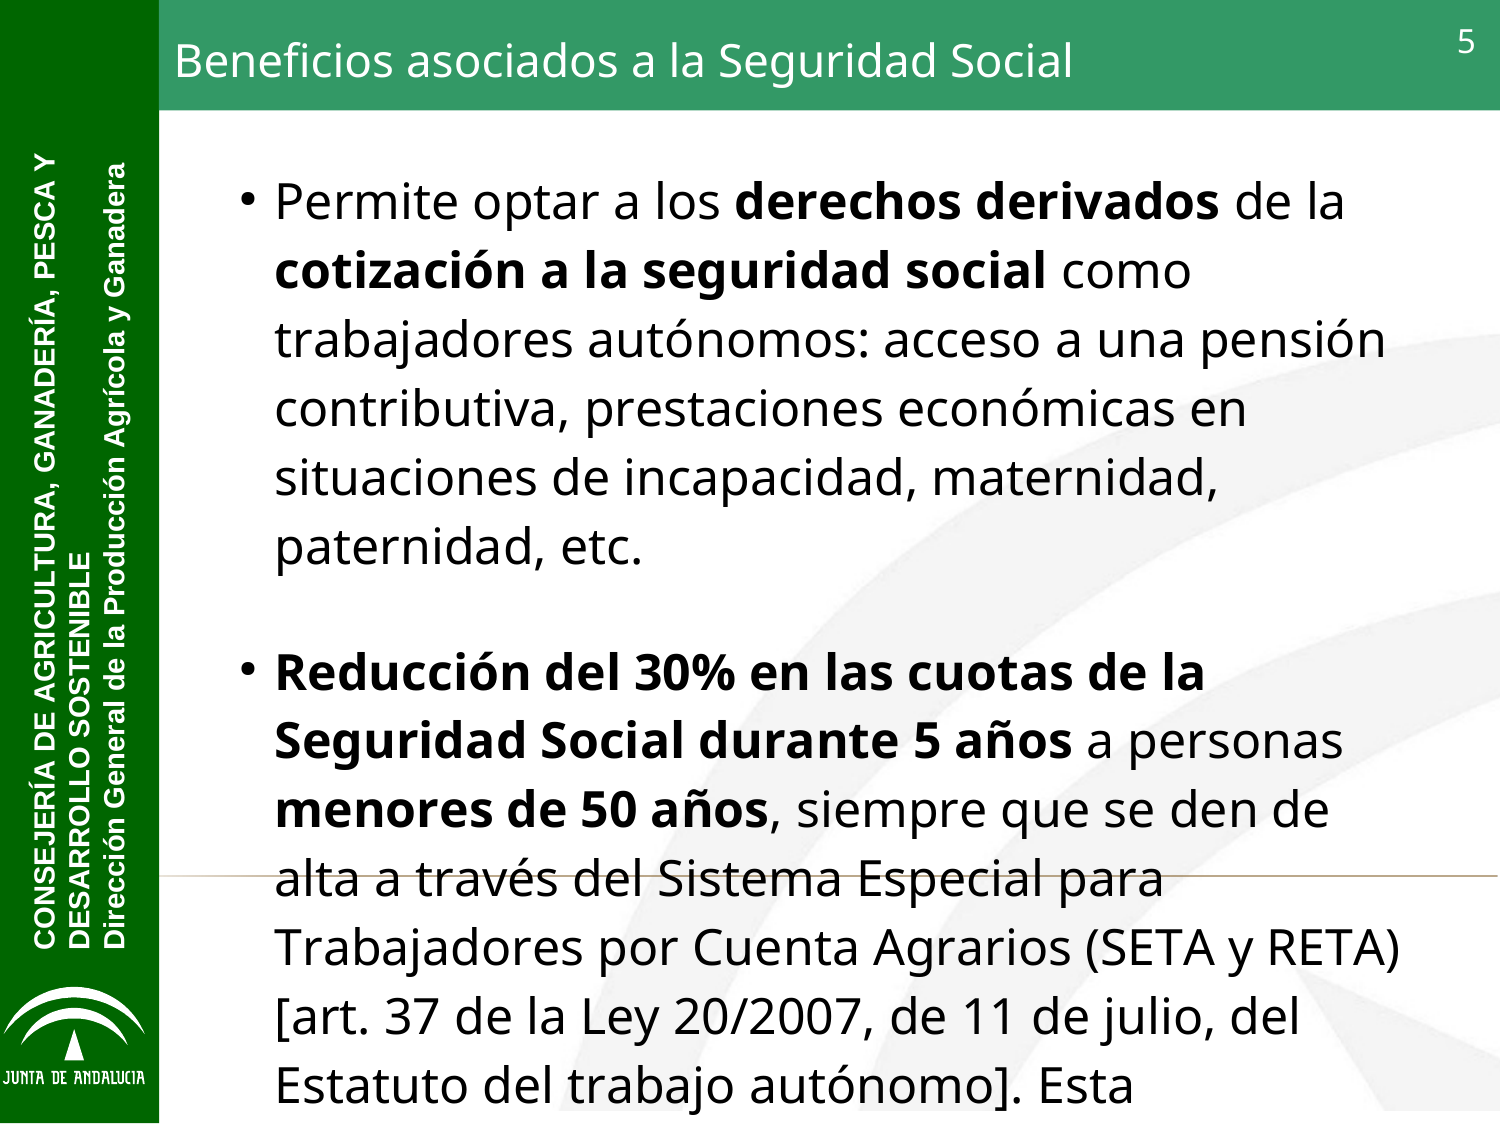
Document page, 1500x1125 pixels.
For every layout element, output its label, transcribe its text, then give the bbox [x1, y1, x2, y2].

text_box 5 [1442, 12, 1489, 68]
picture [425, 186, 1500, 1111]
text_box Beneficios asociados a la Seguridad Social [158, 0, 1500, 111]
text_box Permite optar a los derechos derivados de la cotización a la seguridad social como trabajadores autónomos: acceso a una pensión contributiva, prestaciones económicas en situaciones de incapacidad, maternidad, paternidad, etc. Reducción del 30% en las cuotas de la Seguridad Social durante 5 años a personas menores de 50 años, siempre que se den de alta a través del Sistema Especial para Trabajadores por Cuenta Agrarios (SETA y RETA) [art. 37 de la Ley 20/2007, de 11 de julio, del Estatuto del trabajo autónomo]. Esta bonificación es compatible con la bonificación para familiares colaboradores [art. 35 de la Ley 20/2007]. [224, 153, 1430, 1053]
